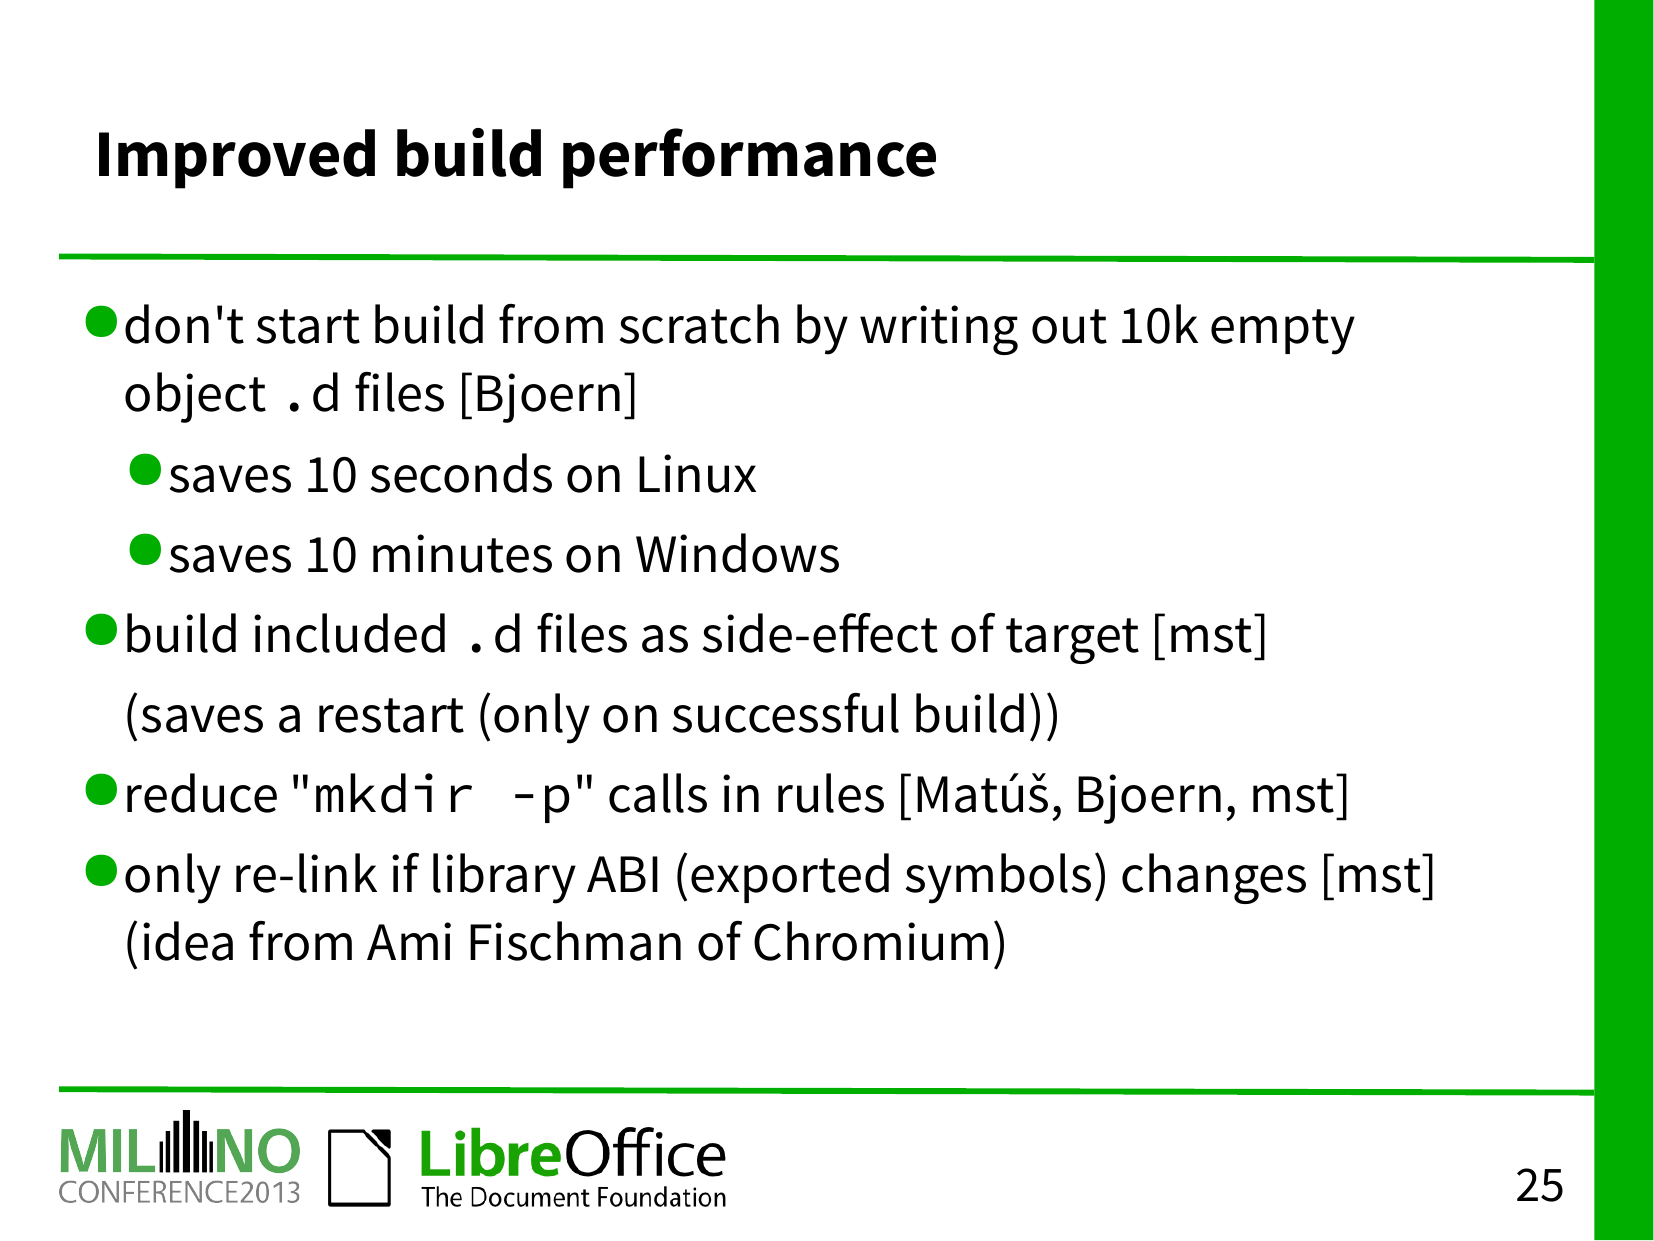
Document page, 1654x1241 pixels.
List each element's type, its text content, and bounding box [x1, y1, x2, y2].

picture [59, 1093, 756, 1241]
list don't start build from scratch by writing out 10k empty object .d files [Bjoern] saves 10 seconds on Linux saves 10 minutes on Windows build included .d files as side-effect of target [mst] (saves a restart (only on successful build)) reduce "mkdir -p" calls in rules [Matúš, Bjoern, mst] only re-link if library ABI (exported symbols) changes [mst] (idea from Ami Fischman of Chromium) [35, 290, 1524, 1010]
title Improved build performance [47, 36, 1583, 245]
